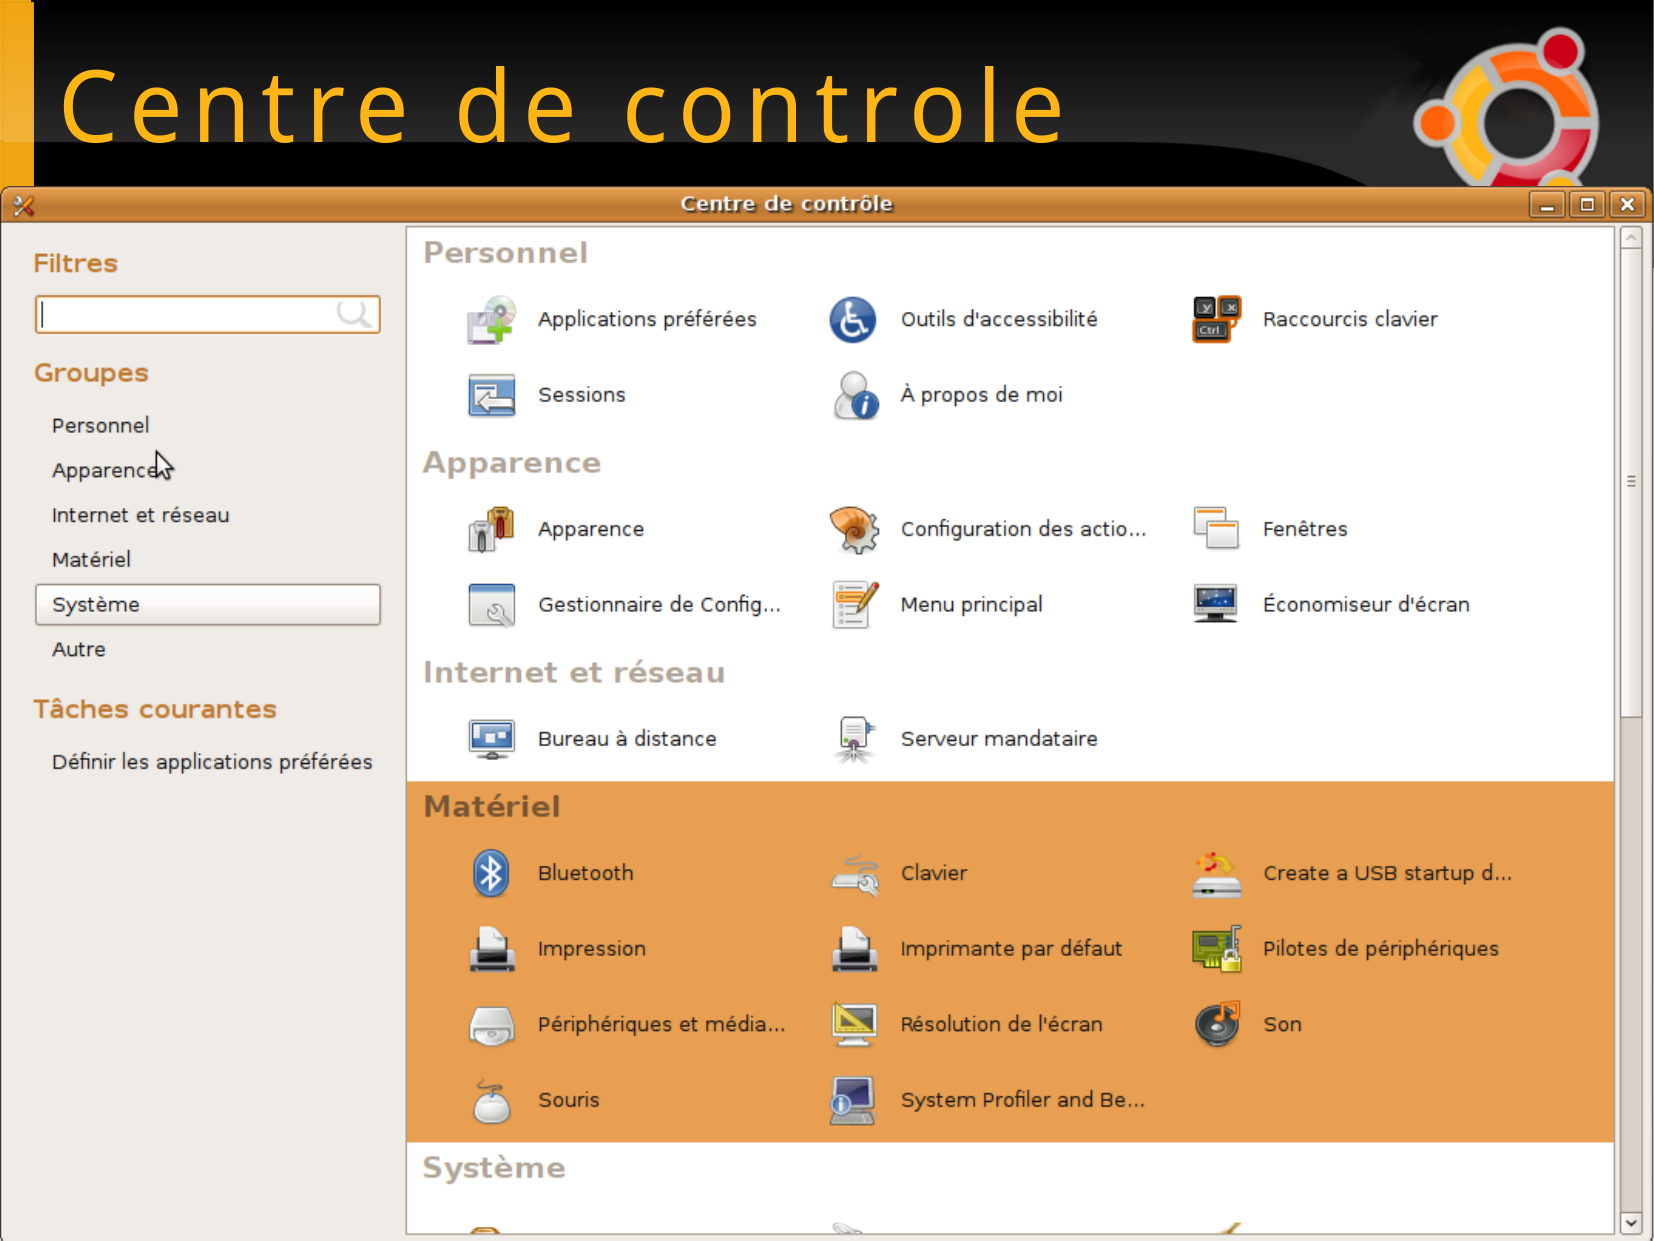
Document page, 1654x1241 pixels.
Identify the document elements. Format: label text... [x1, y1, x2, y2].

title Centre de controle [59, 36, 1388, 171]
picture [0, 0, 1654, 1241]
